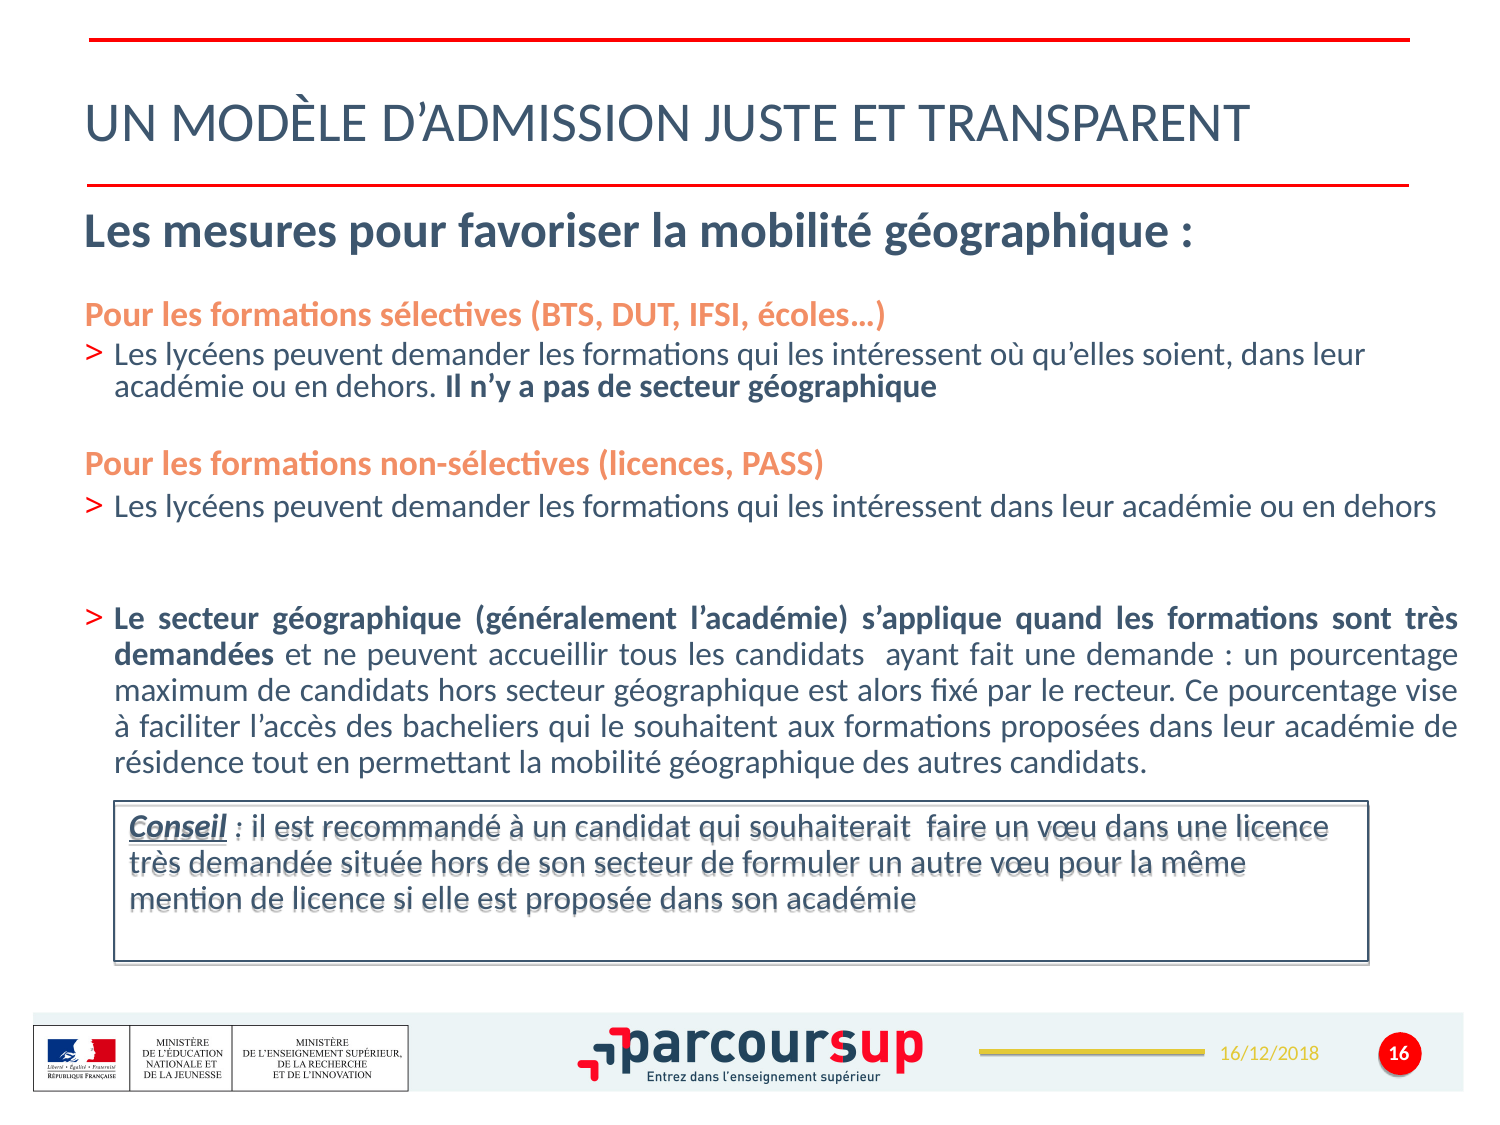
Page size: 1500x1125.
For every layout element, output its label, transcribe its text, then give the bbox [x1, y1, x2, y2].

text_box Conseil : il est recommandé à un candidat qui souhaiterait faire un vœu dans une licence très demandée située hors de son secteur de formuler un autre vœu pour la même mention de licence si elle est proposée dans son académie [114, 801, 1369, 961]
picture [0, 0, 1499, 1124]
slide_number <numéro> [1368, 1031, 1430, 1074]
title Un modèle d’admission juste et transparent [69, 12, 1409, 189]
list Les mesures pour favoriser la mobilité géographique : Pour les formations sélectives (BTS, DUT, IFSI, écoles…) Les lycéens peuvent demander les formations qui les intéressent où qu’elles soient, dans leur académie ou en dehors. Il n’y a pas de secteur géographique Pour les formations non-sélectives (licences, PASS) Les lycéens peuvent demander les formations qui les intéressent dans leur académie ou en dehors Le secteur géographique (généralement l’académie) s’applique quand les formations sont très demandées et ne peuvent accueillir tous les candidats ayant fait une demande : un pourcentage maximum de candidats hors secteur géographique est alors fixé par le recteur. Ce pourcentage vise à faciliter l’accès des bacheliers qui le souhaitent aux formations proposées dans leur académie de résidence tout en permettant la mobilité géographique des autres candidats. [69, 189, 1476, 1070]
